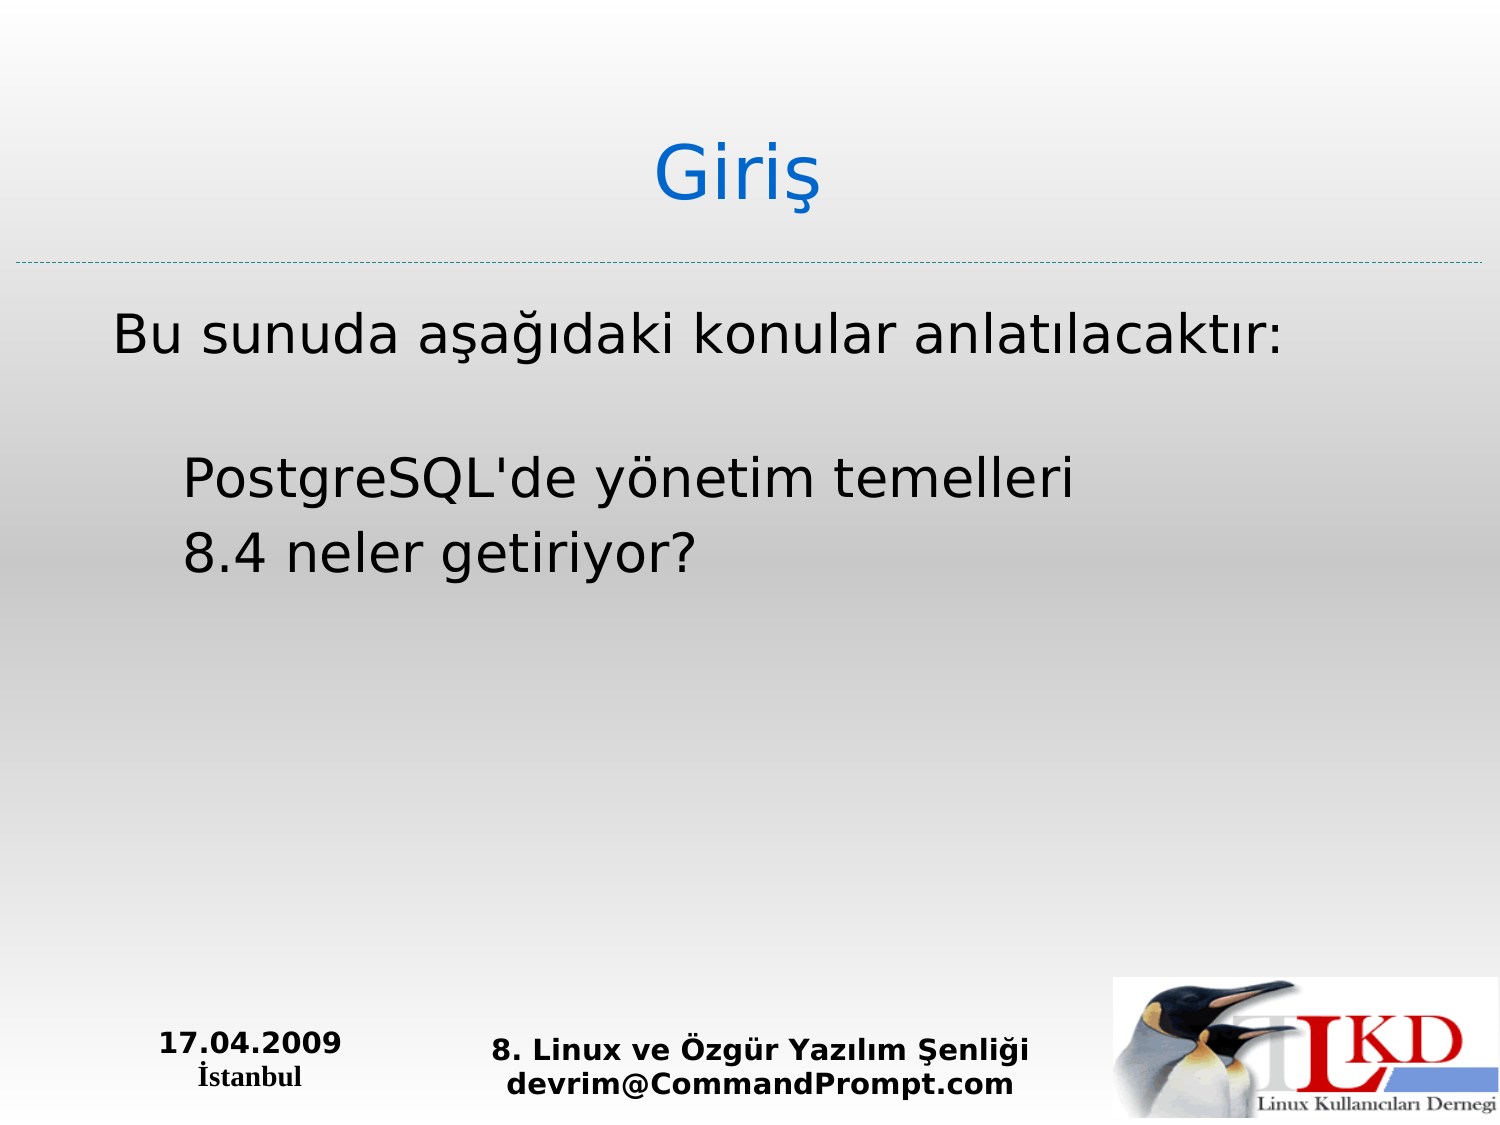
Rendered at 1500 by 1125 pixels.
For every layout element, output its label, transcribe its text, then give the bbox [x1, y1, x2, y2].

title Giriş [0, 0, 1500, 225]
text_box [202, 415, 1491, 1023]
picture [1113, 977, 1499, 1118]
list Bu sunuda aşağıdaki konular anlatılacaktır: PostgreSQL'de yönetim temelleri 8.4 neler getiriyor? [0, 299, 1500, 748]
